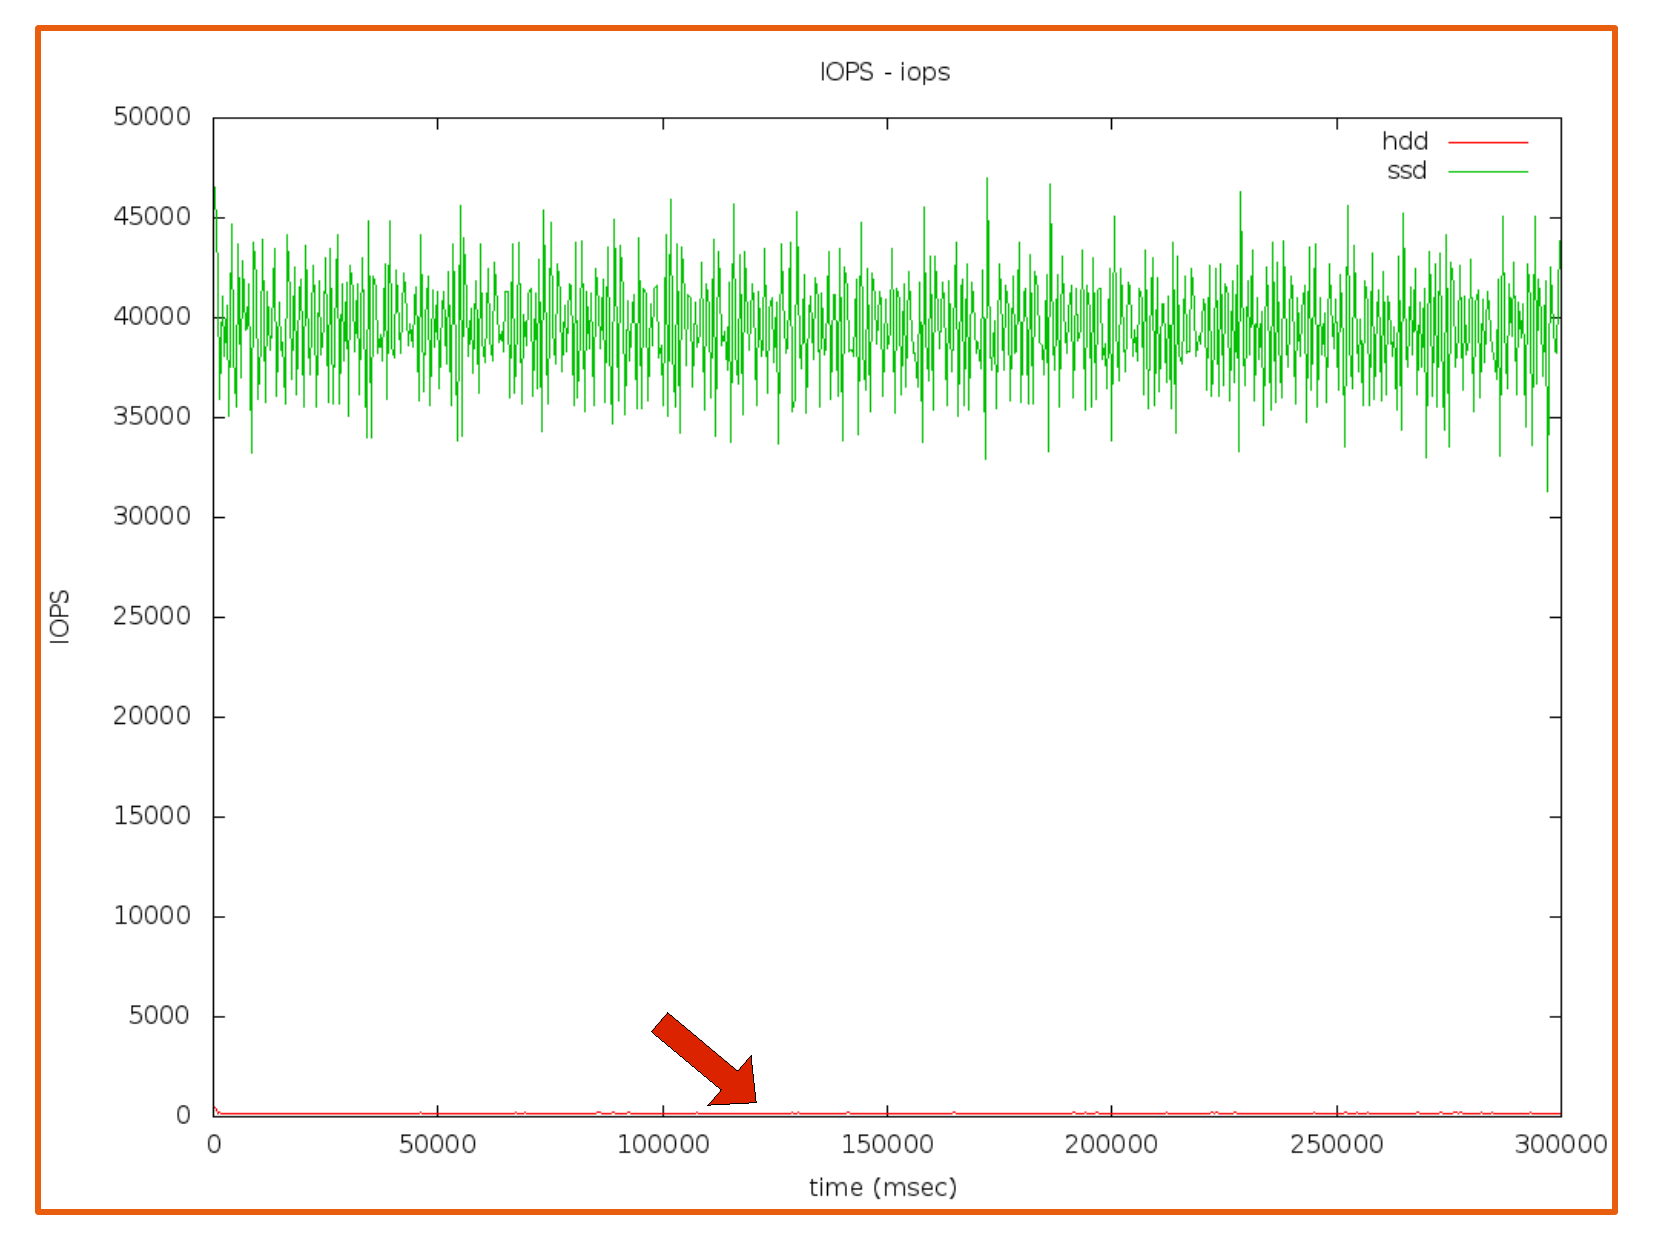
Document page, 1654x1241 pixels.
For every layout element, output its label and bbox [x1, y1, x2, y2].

picture [41, 30, 1613, 1210]
text_box [651, 1012, 757, 1106]
